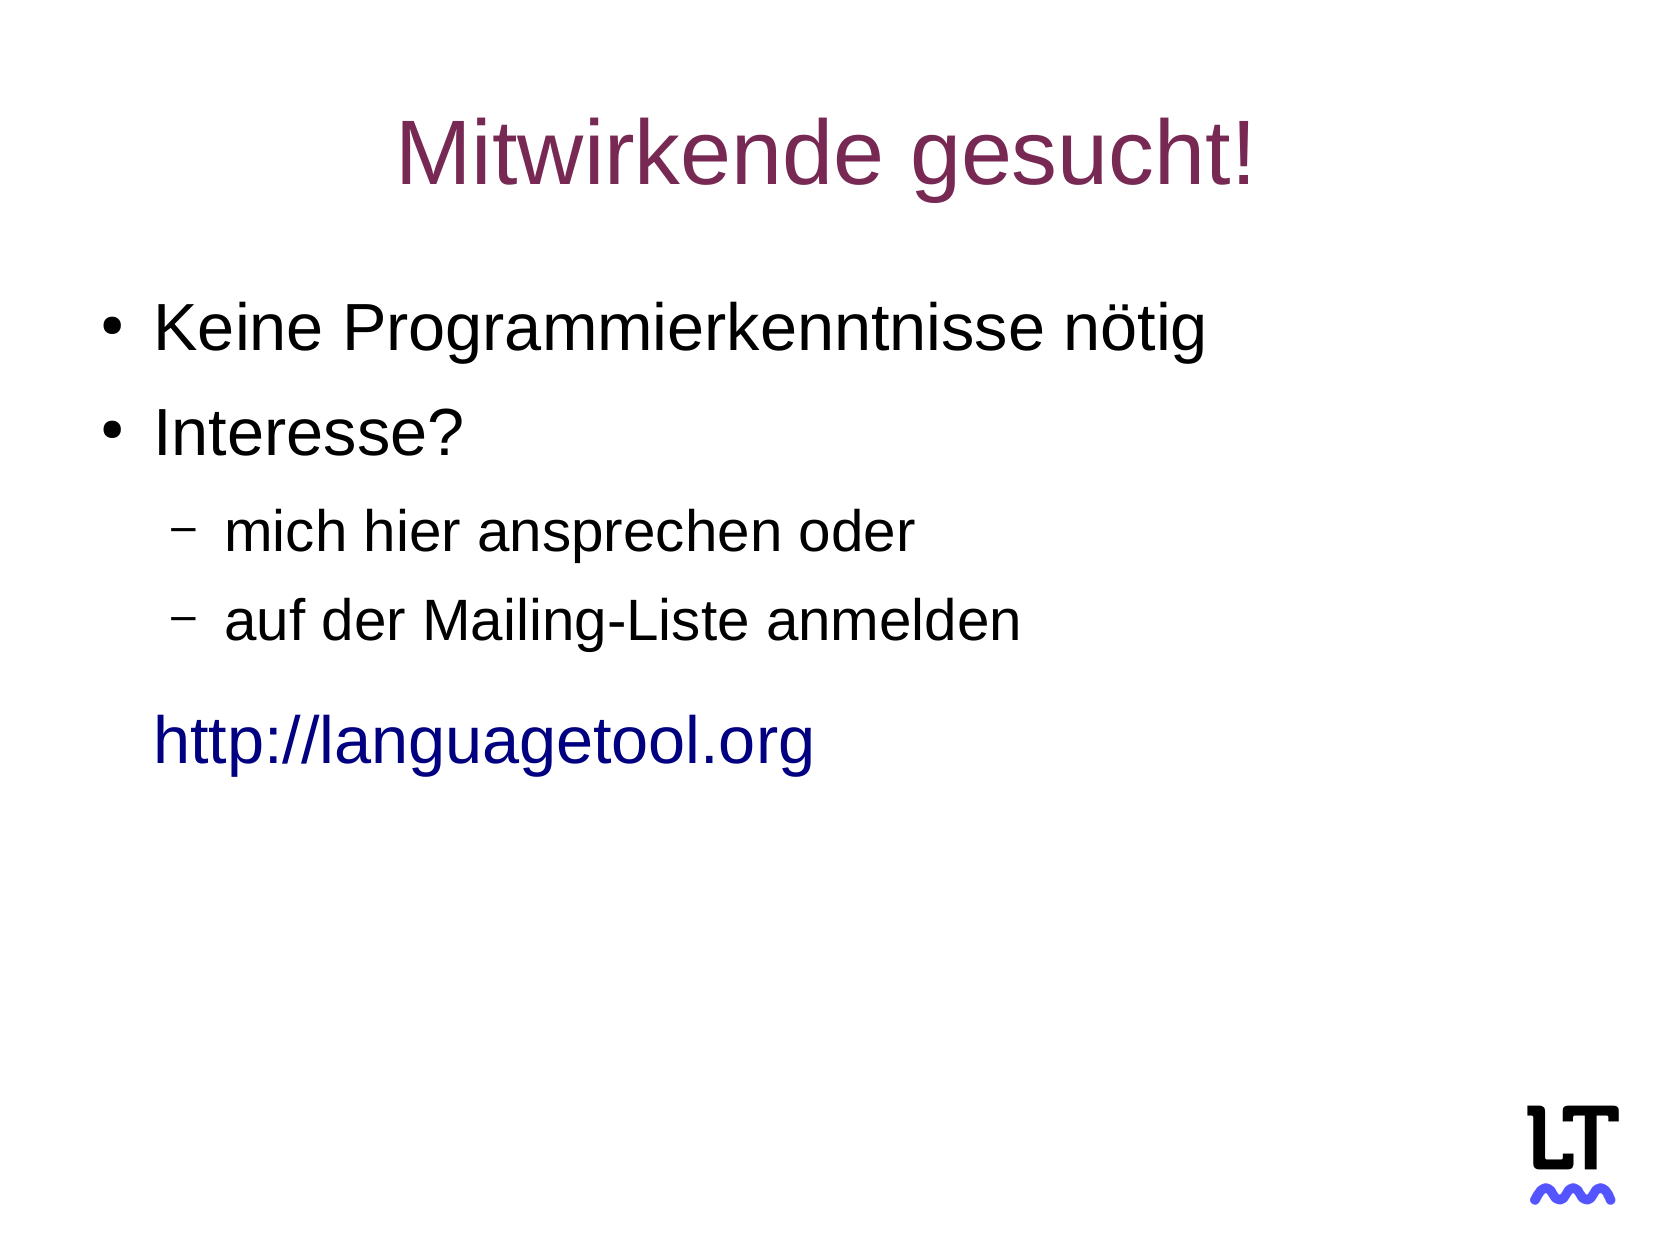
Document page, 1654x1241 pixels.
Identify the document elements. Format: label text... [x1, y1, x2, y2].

title Mitwirkende gesucht! [82, 49, 1571, 257]
picture [1500, 1086, 1645, 1229]
list http://languagetool.org [82, 703, 1538, 1075]
list Keine Programmierkenntnisse nötig Interesse? mich hier ansprechen oder auf der Mailing-Liste anmelden [82, 290, 1538, 662]
